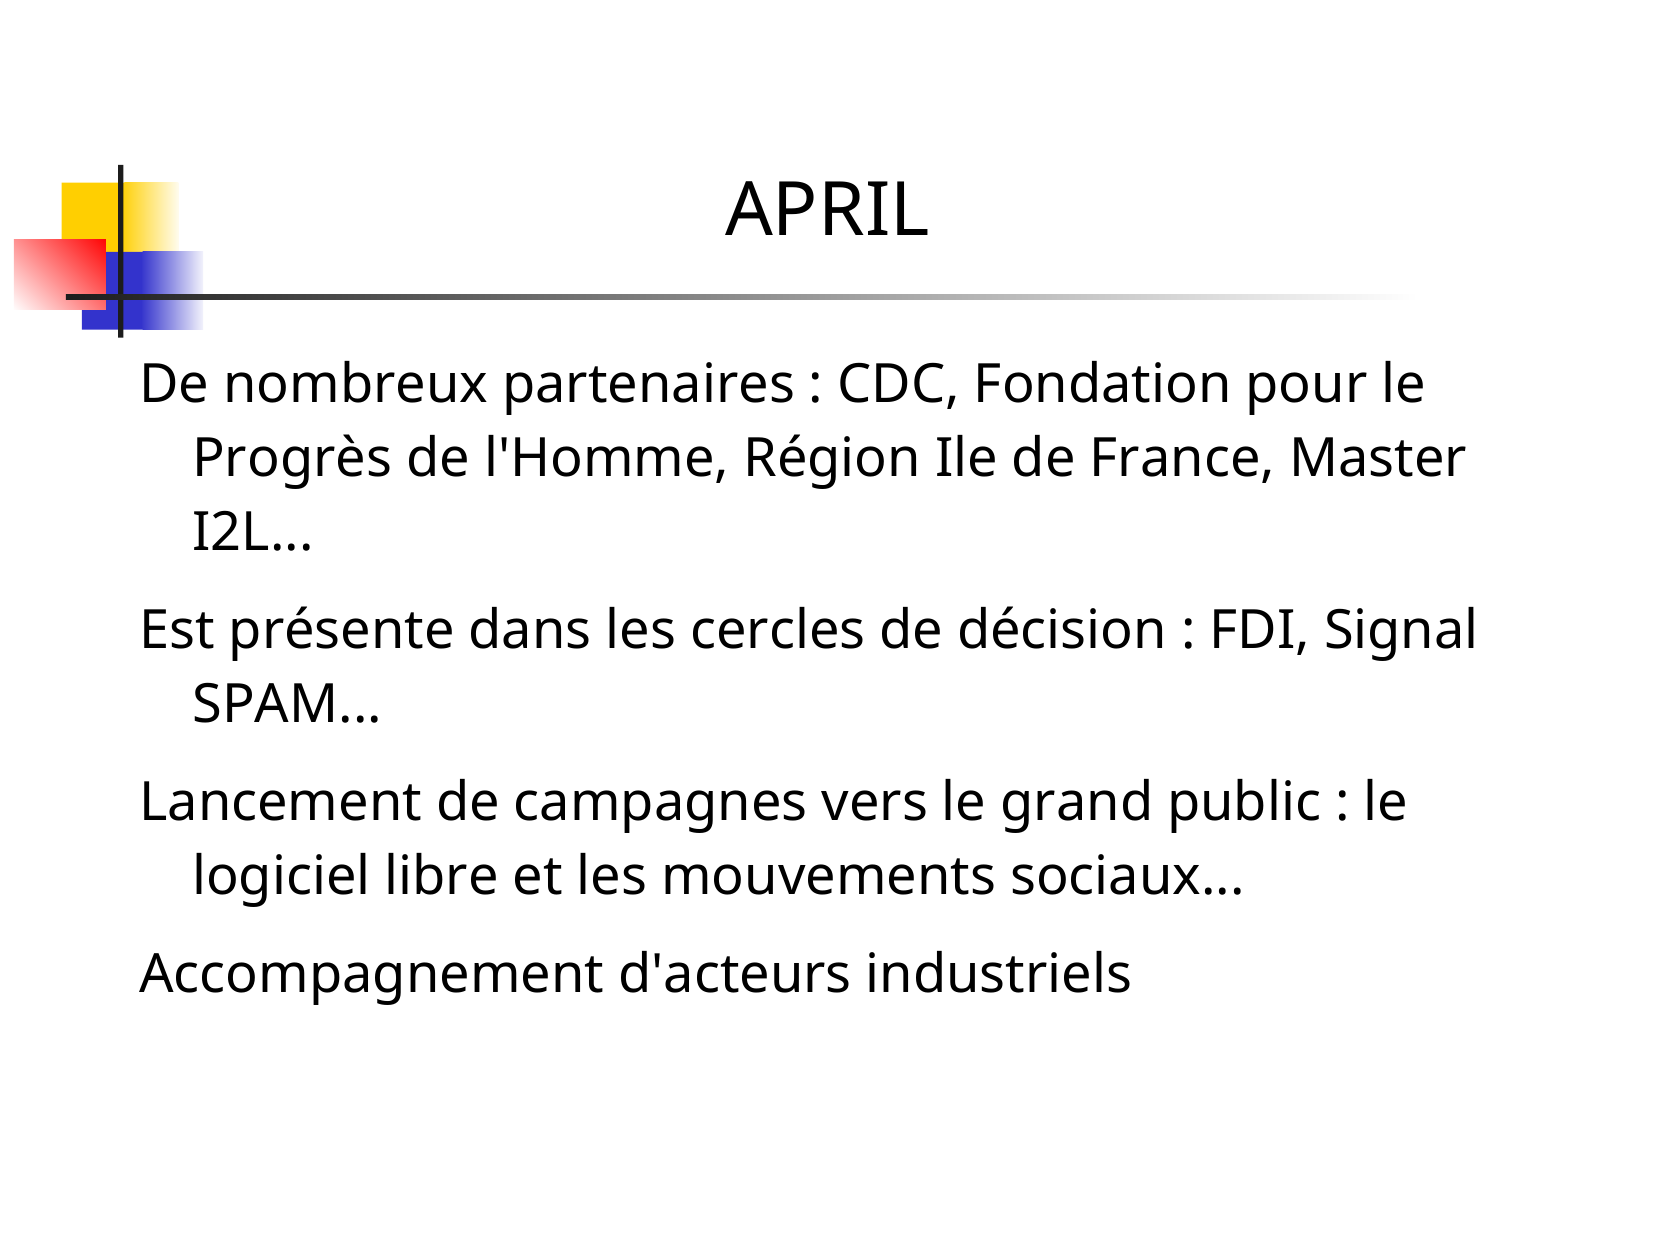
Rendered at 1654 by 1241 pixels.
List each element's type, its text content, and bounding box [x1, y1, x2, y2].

list De nombreux partenaires : CDC, Fondation pour le Progrès de l'Homme, Région Ile de France, Master I2L... Est présente dans les cercles de décision : FDI, Signal SPAM... Lancement de campagnes vers le grand public : le logiciel libre et les mouvements sociaux... Accompagnement d'acteurs industriels [121, 344, 1534, 1112]
title APRIL [121, 110, 1534, 303]
